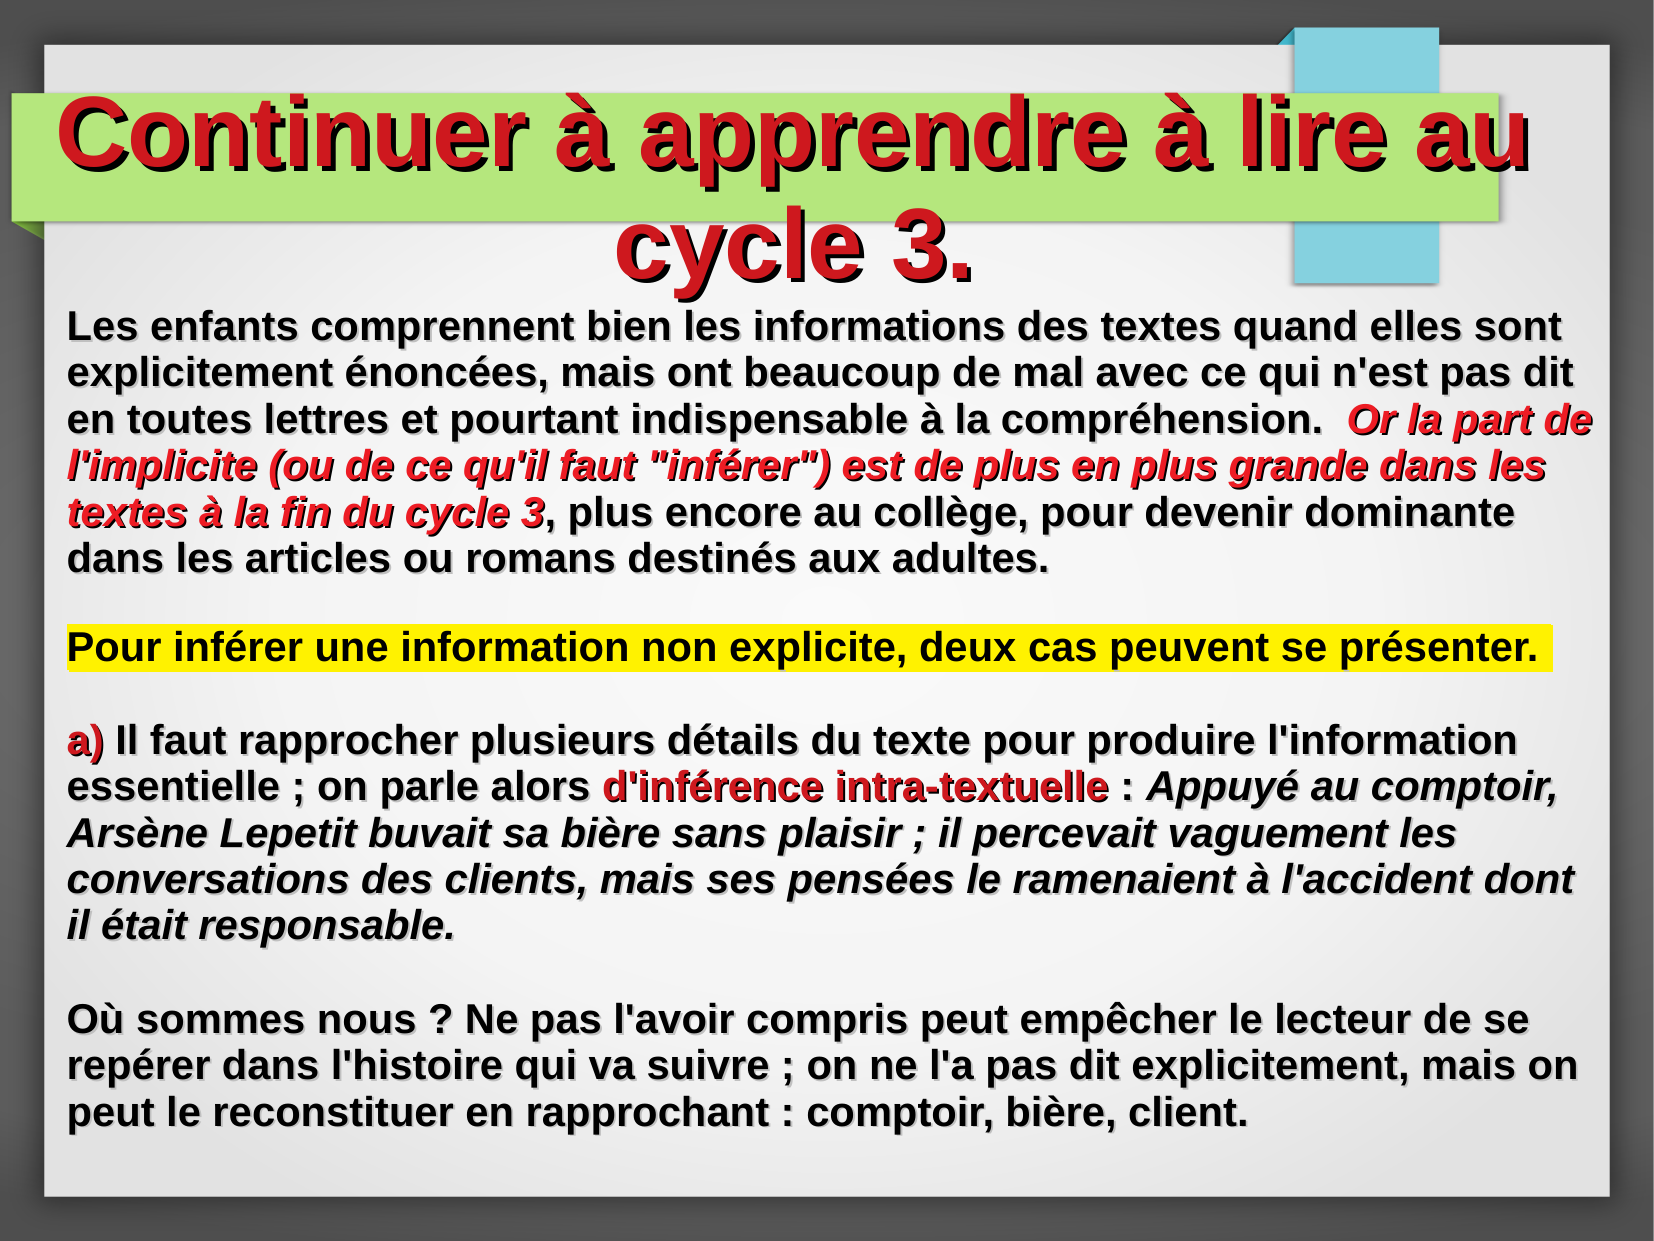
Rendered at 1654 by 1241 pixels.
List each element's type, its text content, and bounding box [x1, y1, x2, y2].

text_box Continuer à apprendre à lire au cycle 3. [41, 68, 1548, 308]
picture [0, 0, 1654, 1241]
text_box Les enfants comprennent bien les informations des textes quand elles sont explicitement énoncées, mais ont beaucoup de mal avec ce qui n'est pas dit en toutes lettres et pourtant indispensable à la compréhension. Or la part de l'implicite (ou de ce qu'il faut "inférer") est de plus en plus grande dans les textes à la fin du cycle 3, plus encore au collège, pour devenir dominante dans les articles ou romans destinés aux adultes. Pour inférer une information non explicite, deux cas peuvent se présenter. a) Il faut rapprocher plusieurs détails du texte pour produire l'information essentielle ; on parle alors d'inférence intra-textuelle : Appuyé au comptoir, Arsène Lepetit buvait sa bière sans plaisir ; il percevait vaguement les conversations des clients, mais ses pensées le ramenaient à l'accident dont il était responsable. Où sommes nous ? Ne pas l'avoir compris peut empêcher le lecteur de se repérer dans l'histoire qui va suivre ; on ne l'a pas dit explicitement, mais on peut le reconstituer en rapprochant : comptoir, bière, client. [51, 295, 1619, 1205]
